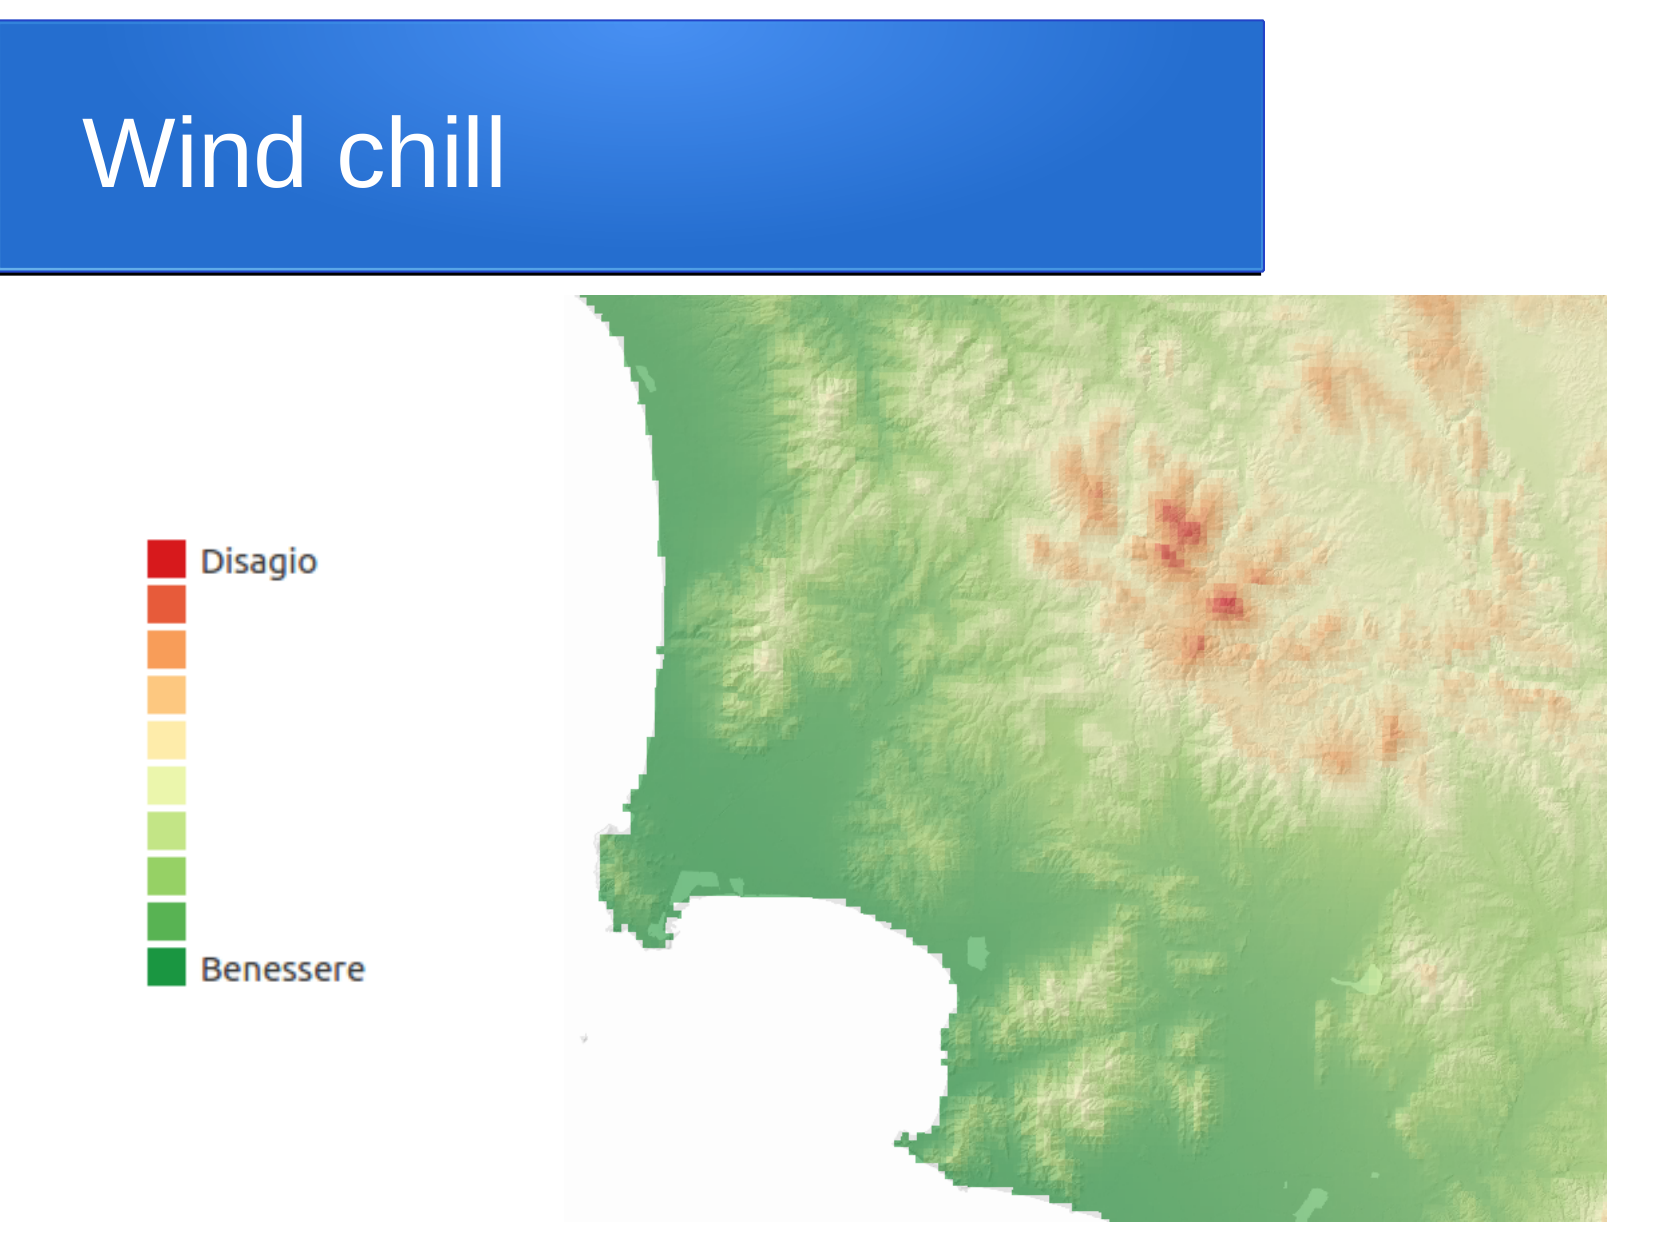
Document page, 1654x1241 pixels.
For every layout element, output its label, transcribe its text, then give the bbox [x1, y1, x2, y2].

picture [141, 531, 438, 989]
title Wind chill [82, 49, 1250, 257]
picture [564, 295, 1607, 1222]
